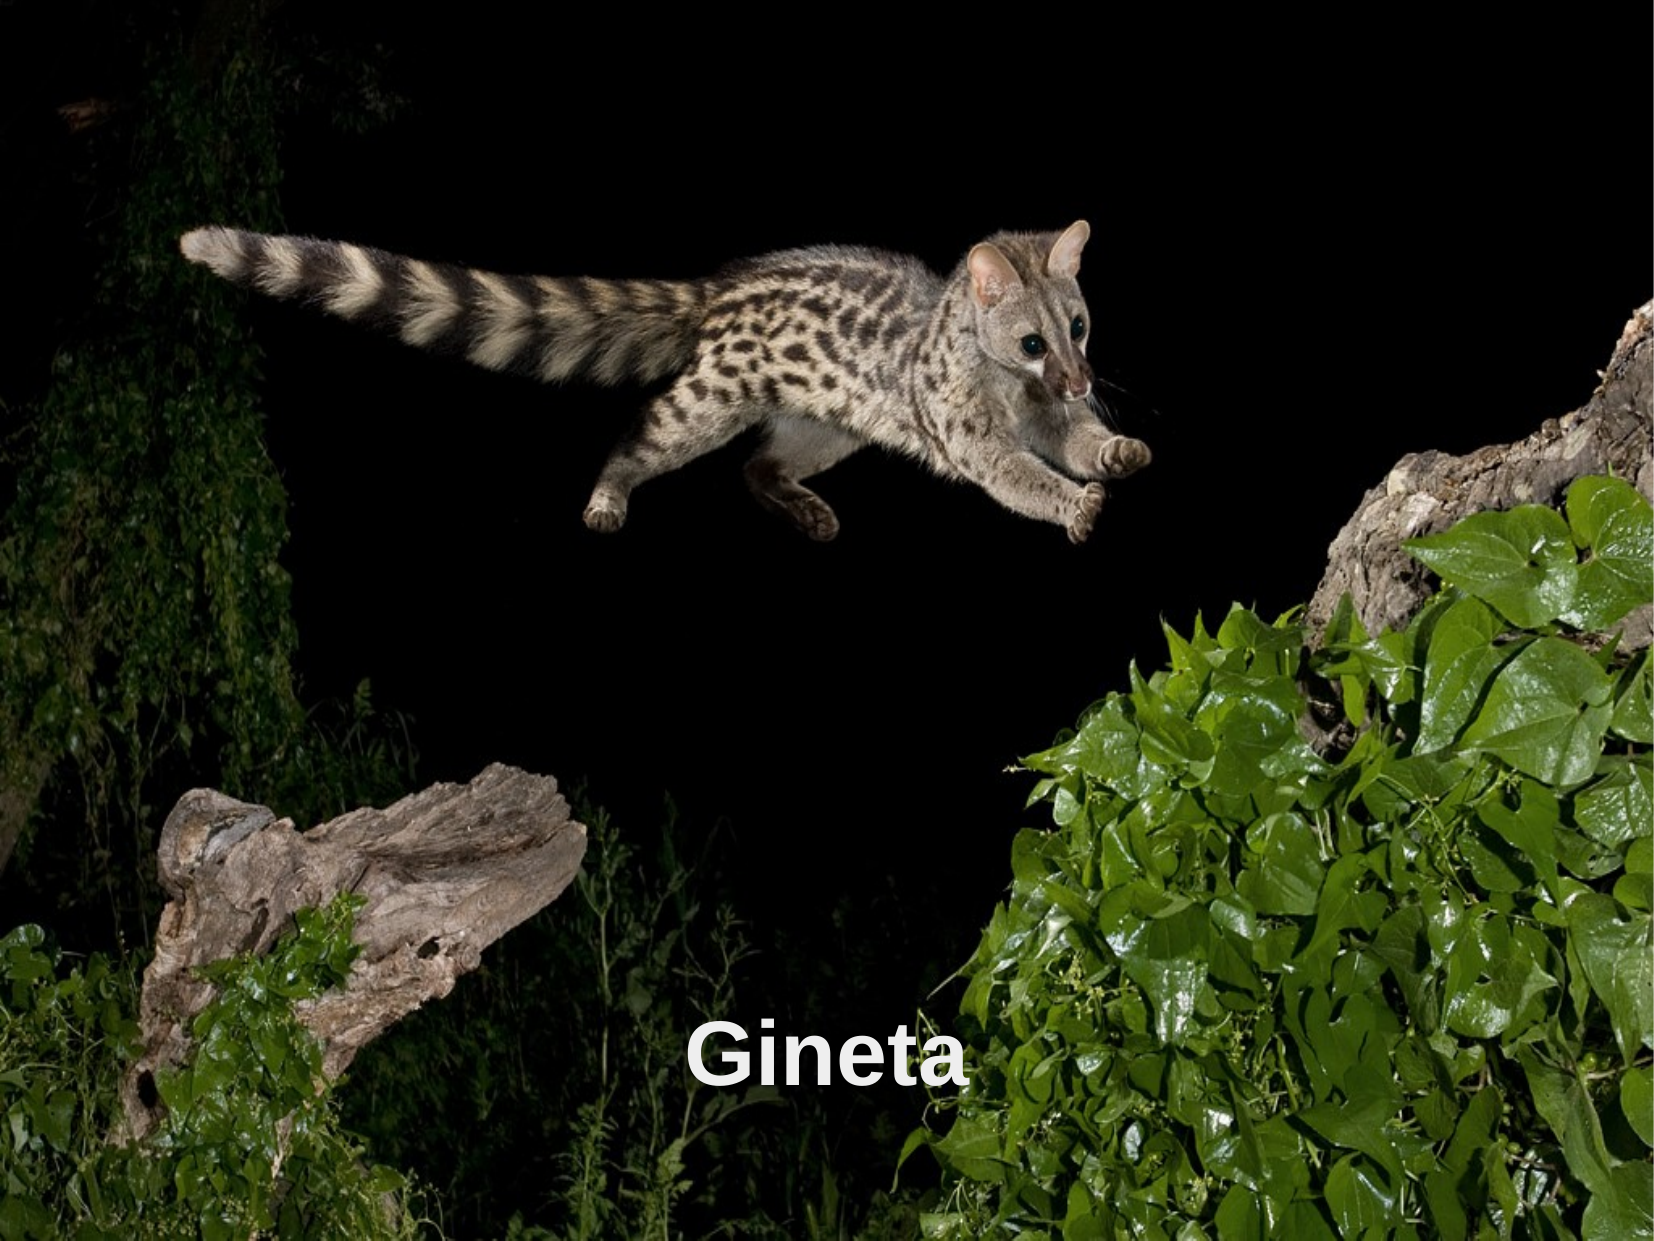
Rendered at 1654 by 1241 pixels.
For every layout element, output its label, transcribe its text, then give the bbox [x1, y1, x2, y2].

title Gineta [82, 950, 1571, 1158]
picture [0, 0, 1654, 1241]
